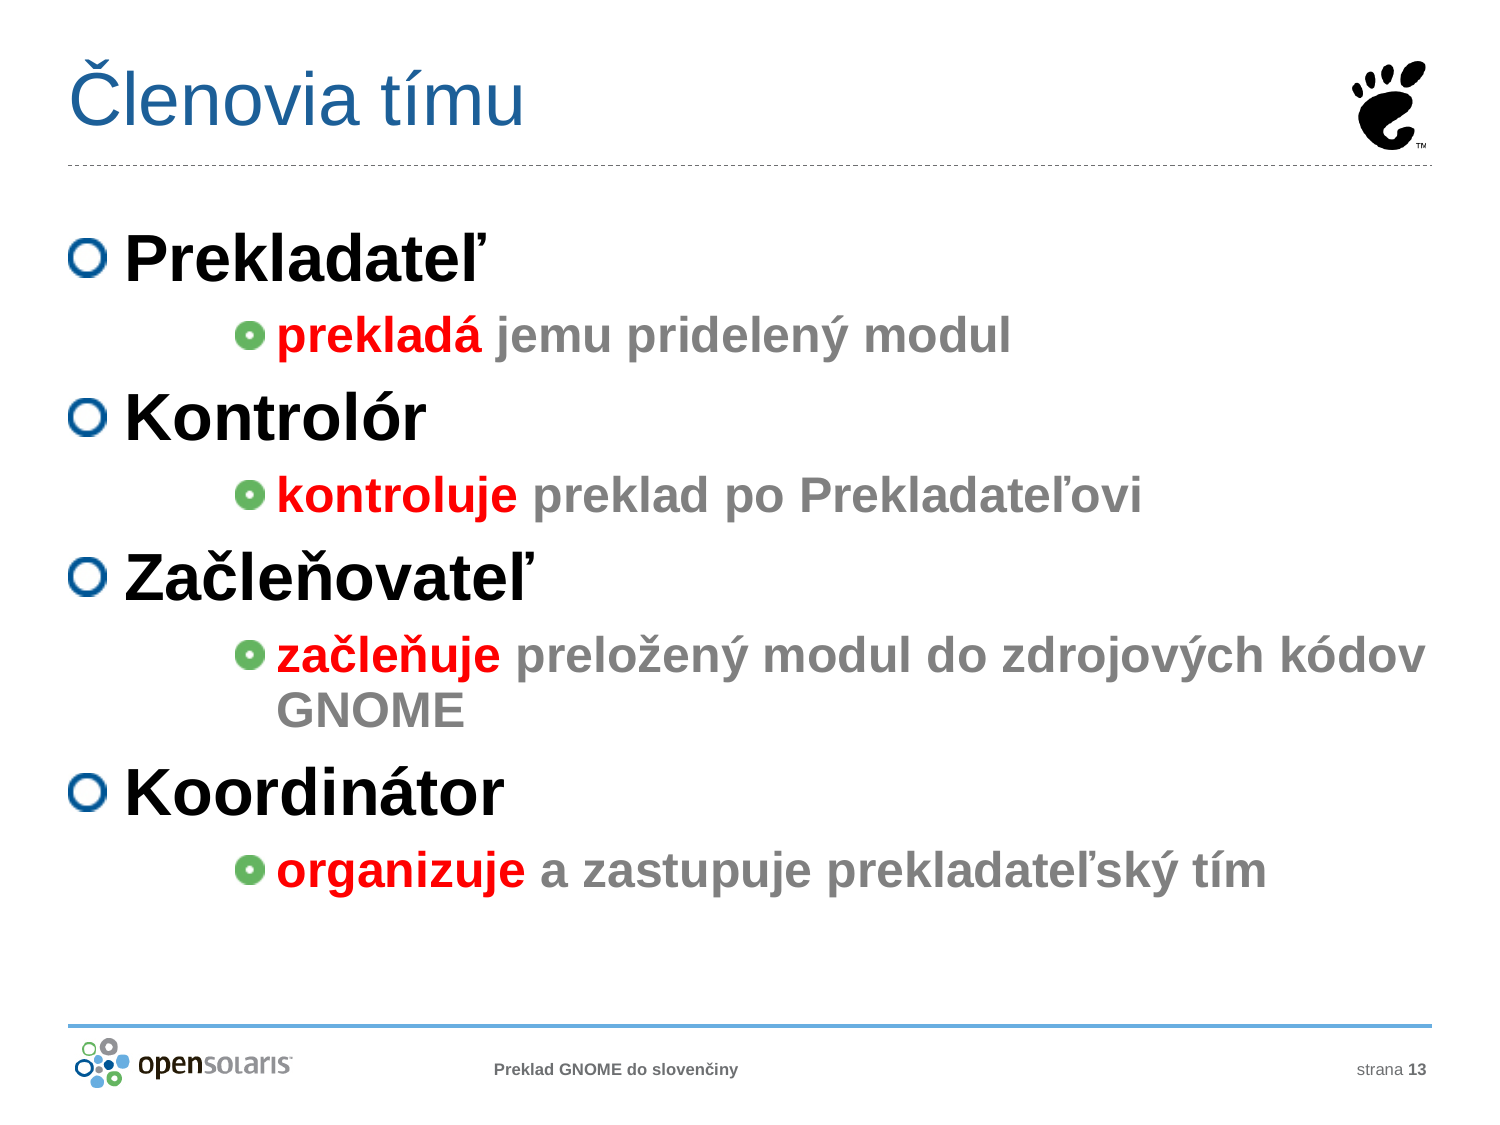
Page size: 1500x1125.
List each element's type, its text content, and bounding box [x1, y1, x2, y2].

title Členovia tímu [68, 51, 1388, 148]
list Prekladateľ prekladá jemu pridelený modul Kontrolór kontroluje preklad po Prekladateľovi Začleňovateľ začleňuje preložený modul do zdrojových kódov GNOME Koordinátor organizuje a zastupuje prekladateľský tím [68, 220, 1432, 978]
picture [1352, 61, 1426, 150]
picture [74, 1038, 293, 1088]
